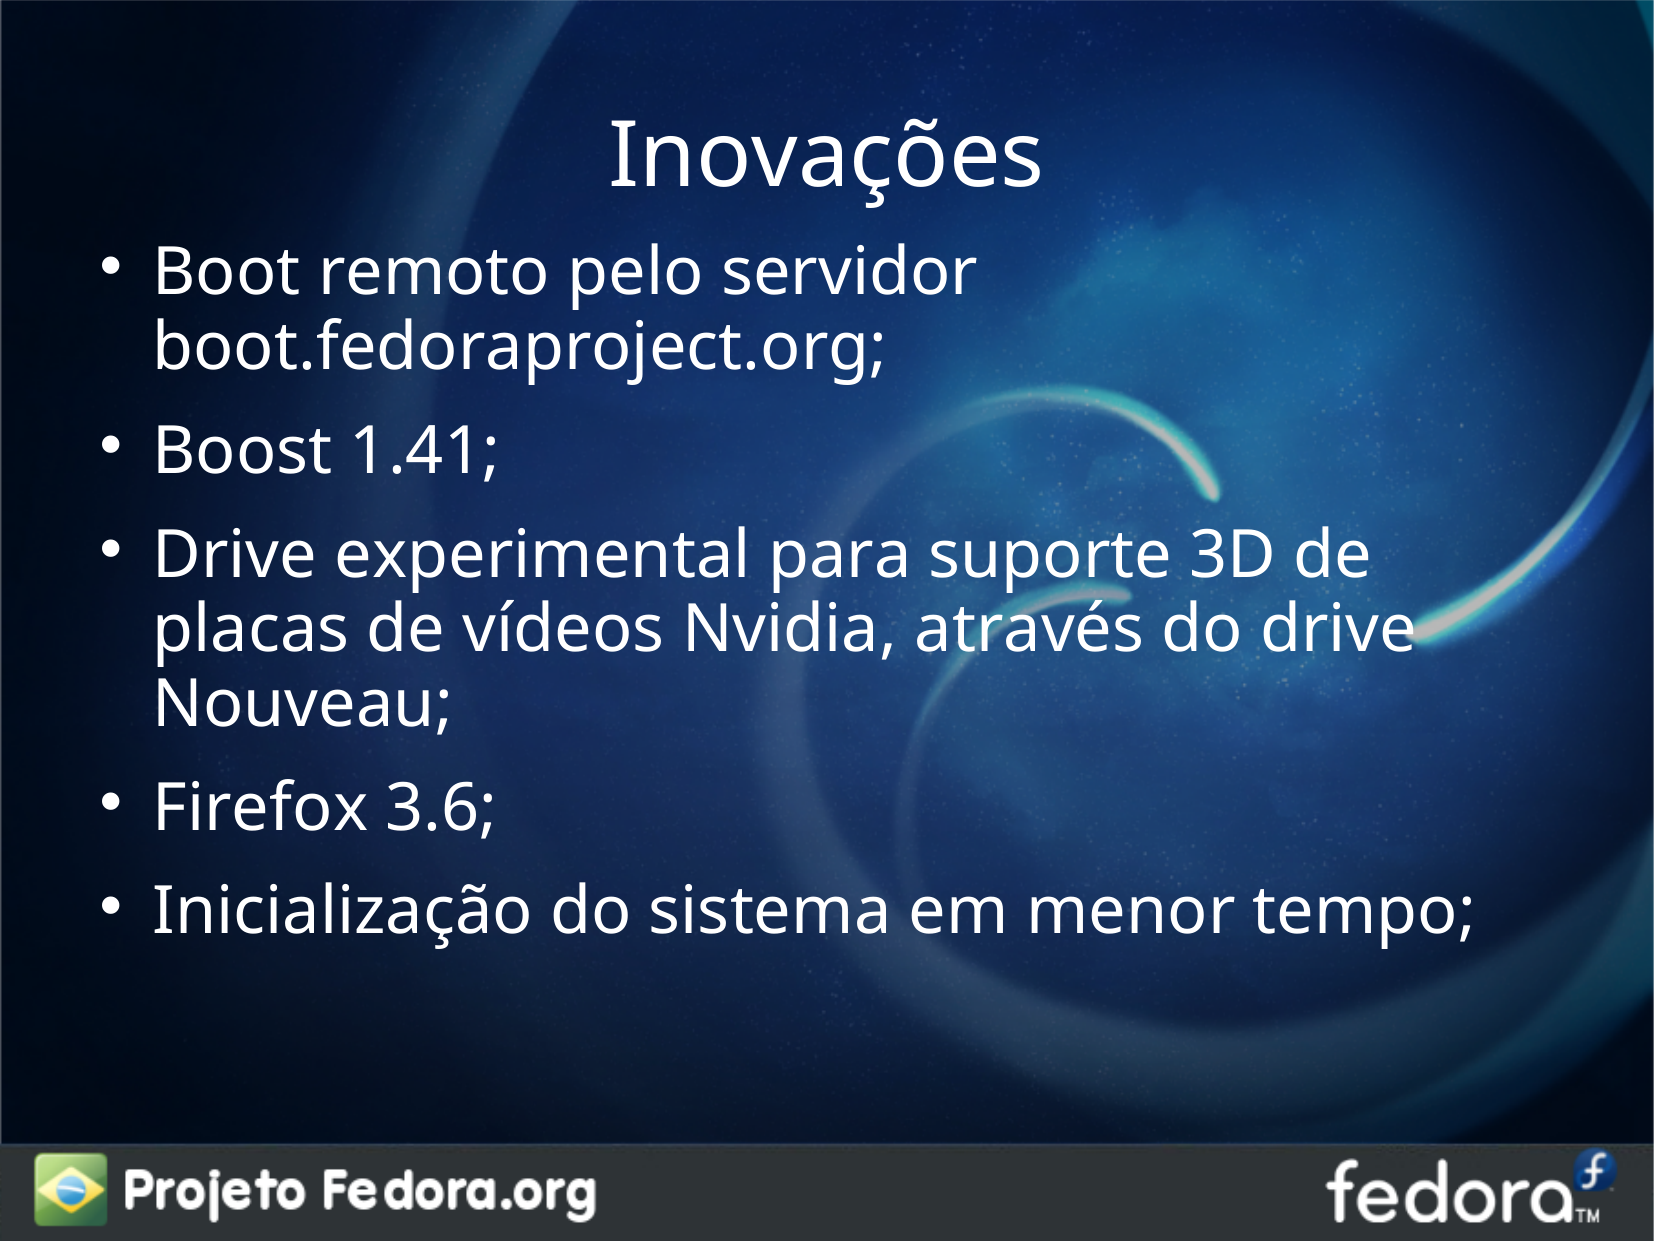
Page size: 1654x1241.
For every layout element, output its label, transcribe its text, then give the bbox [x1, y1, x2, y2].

list Boot remoto pelo servidor boot.fedoraproject.org; Boost 1.41; Drive experimental para suporte 3D de placas de vídeos Nvidia, através do drive Nouveau; Firefox 3.6; Inicialização do sistema em menor tempo; [82, 230, 1571, 1113]
picture [0, 0, 1654, 1241]
title Inovações [82, 49, 1571, 230]
